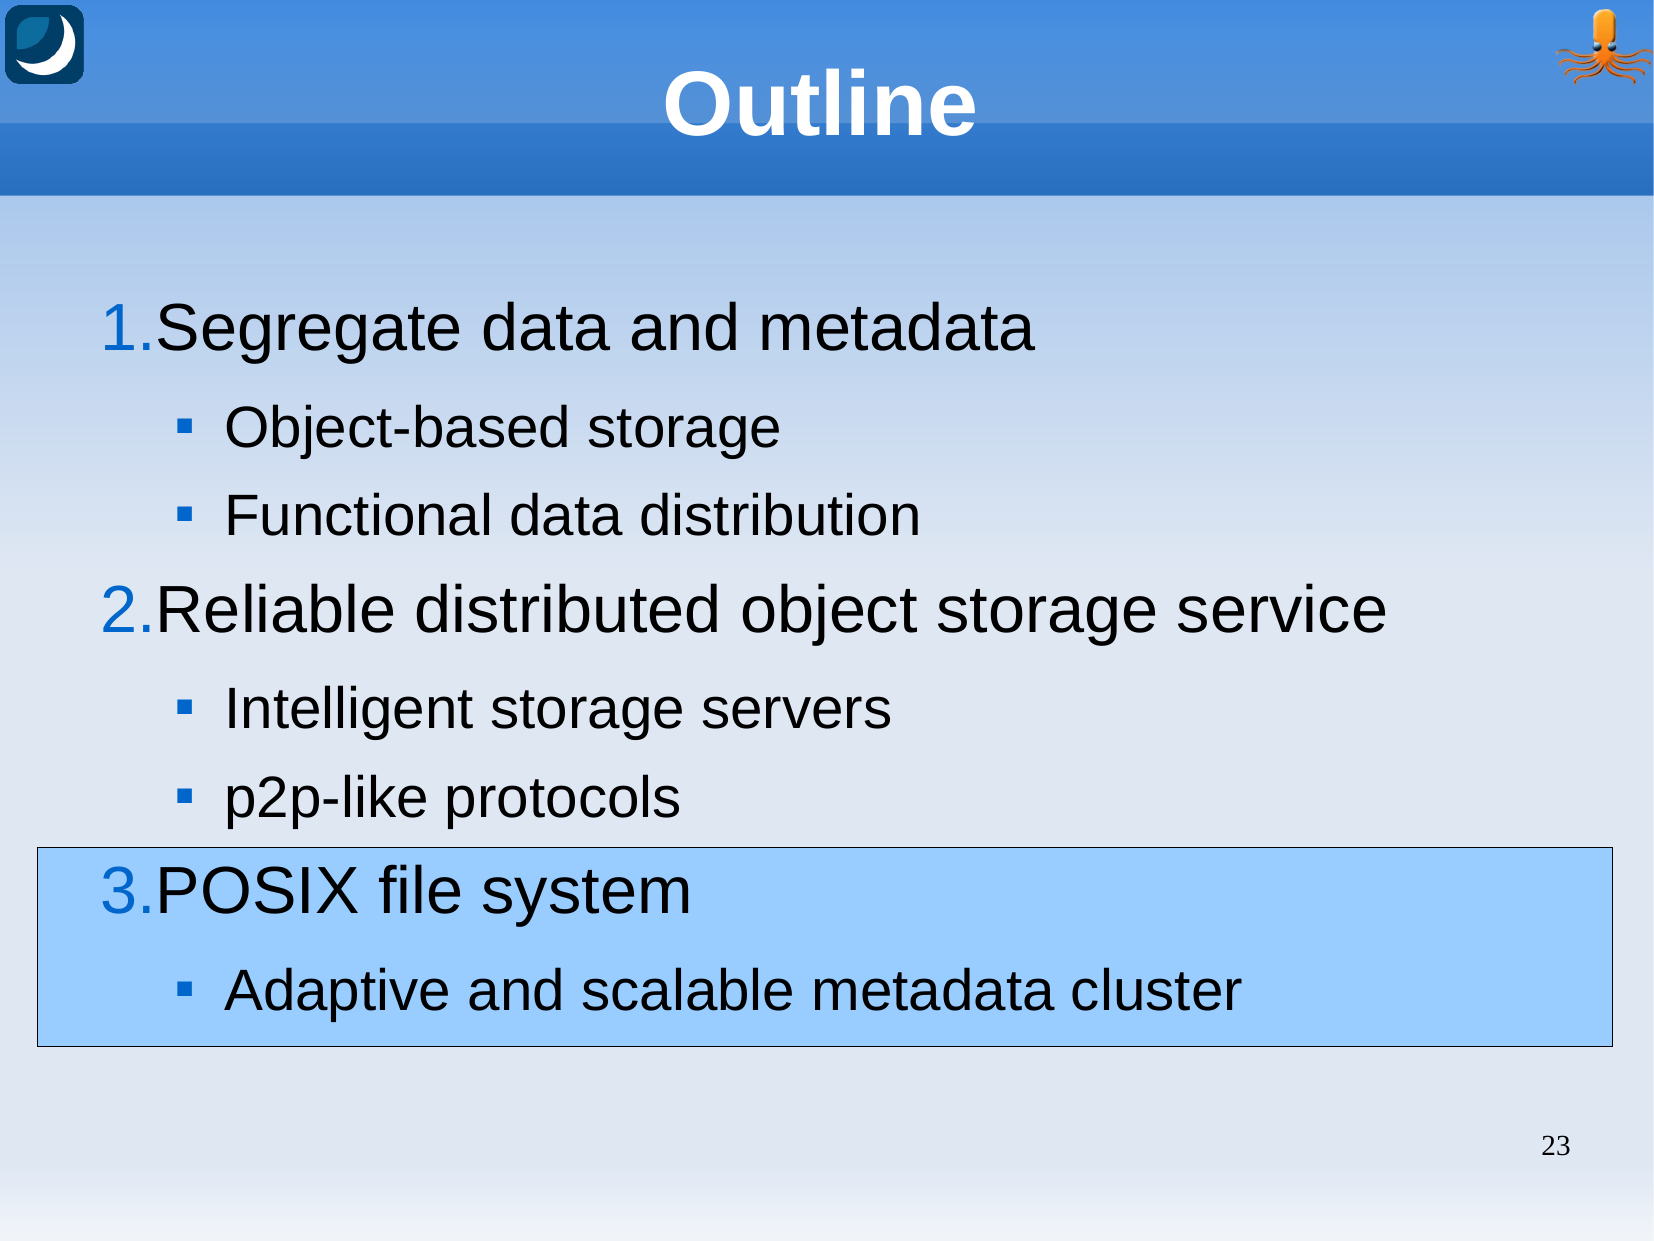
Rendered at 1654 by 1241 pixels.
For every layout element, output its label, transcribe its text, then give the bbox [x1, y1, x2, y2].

list Segregate data and metadata Object-based storage Functional data distribution Reliable distributed object storage service Intelligent storage servers p2p-like protocols POSIX file system Adaptive and scalable metadata cluster [82, 290, 1571, 1094]
text_box [1571, 847, 1613, 1047]
picture [0, 0, 1654, 1241]
title Outline [76, 0, 1565, 208]
text_box [37, 847, 82, 1047]
